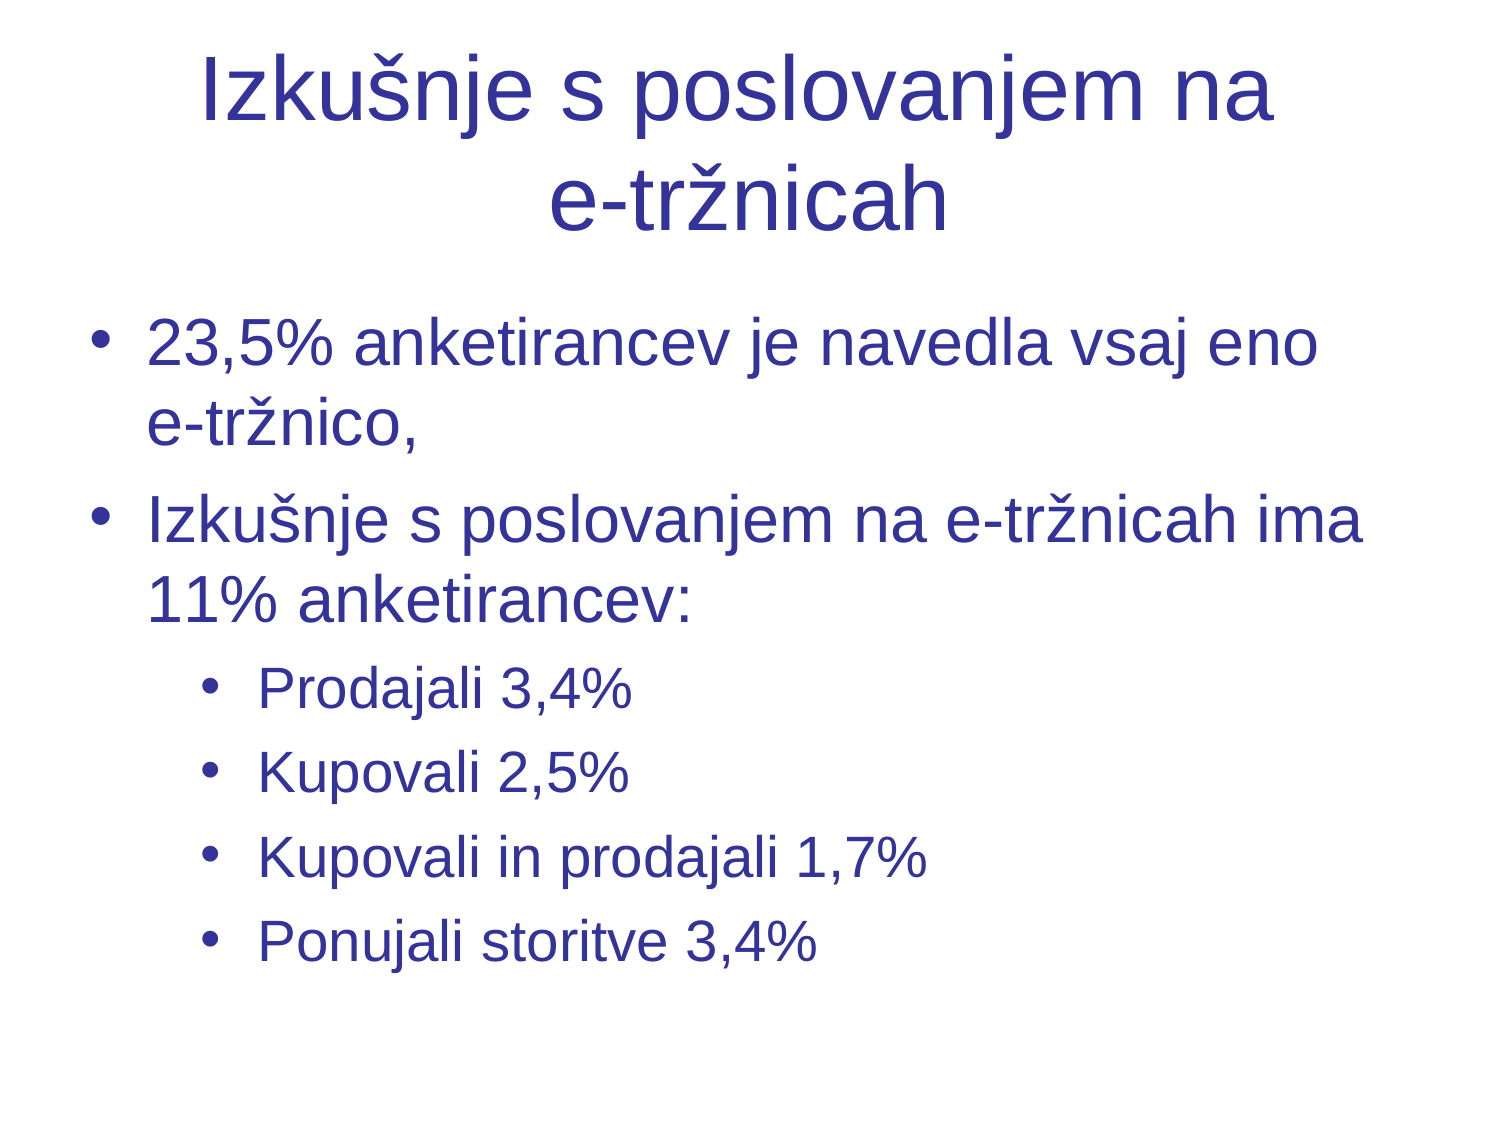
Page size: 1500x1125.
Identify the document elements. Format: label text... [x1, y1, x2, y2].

list 23,5% anketirancev je navedla vsaj eno e-tržnico, Izkušnje s poslovanjem na e-tržnicah ima 11% anketirancev: Prodajali 3,4% Kupovali 2,5% Kupovali in prodajali 1,7% Ponujali storitve 3,4% [75, 290, 1426, 1006]
title Izkušnje s poslovanjem na e-tržnicah [75, 21, 1426, 257]
